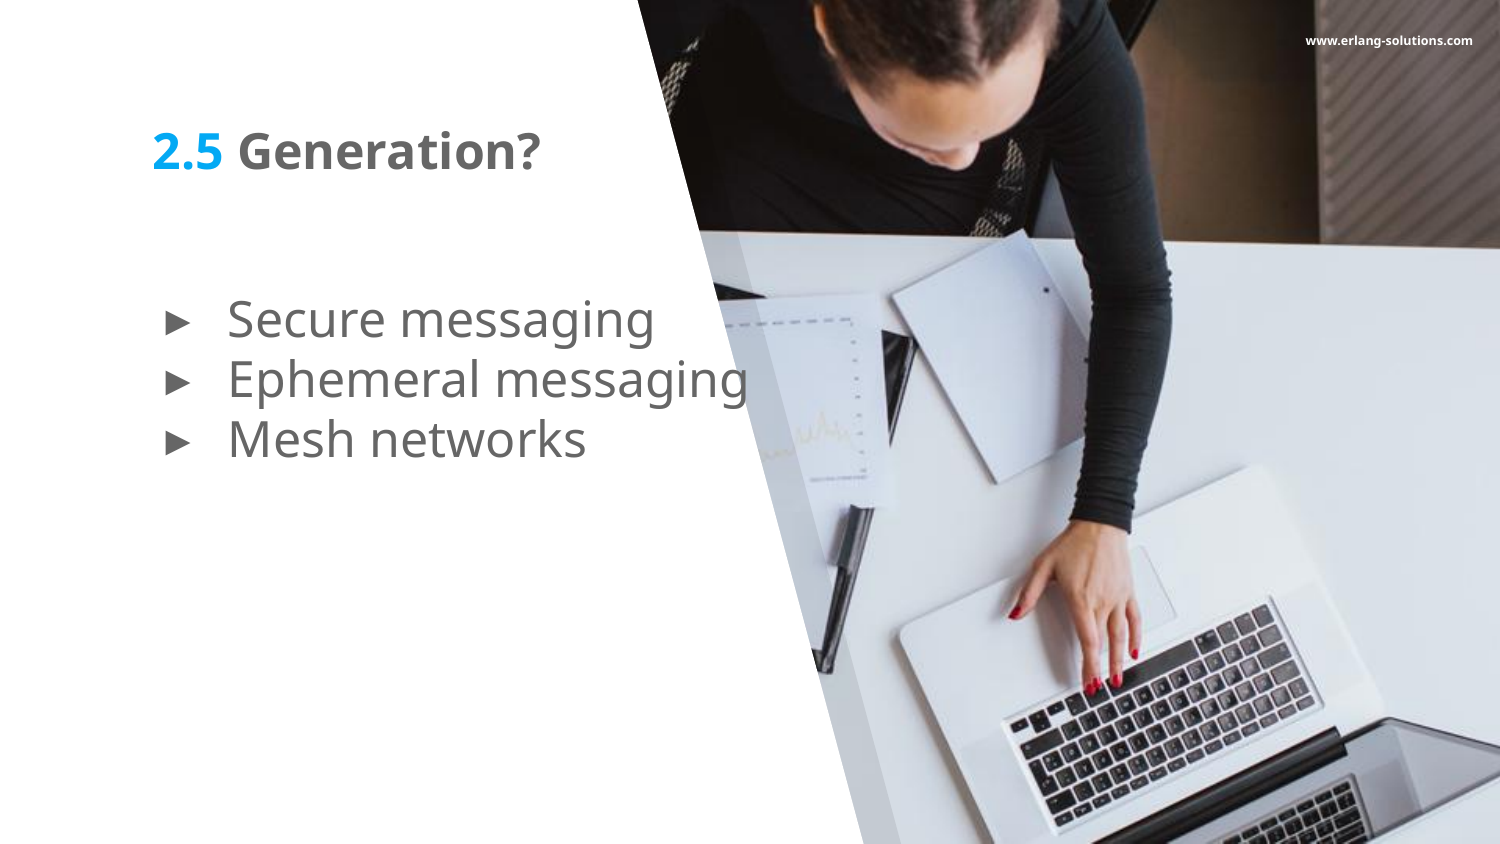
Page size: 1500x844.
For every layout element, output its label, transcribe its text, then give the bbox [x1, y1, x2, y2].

picture [638, 0, 1500, 844]
list Secure messaging Ephemeral messaging Mesh networks [137, 272, 790, 643]
title 2.5 Generation? [137, 115, 655, 195]
